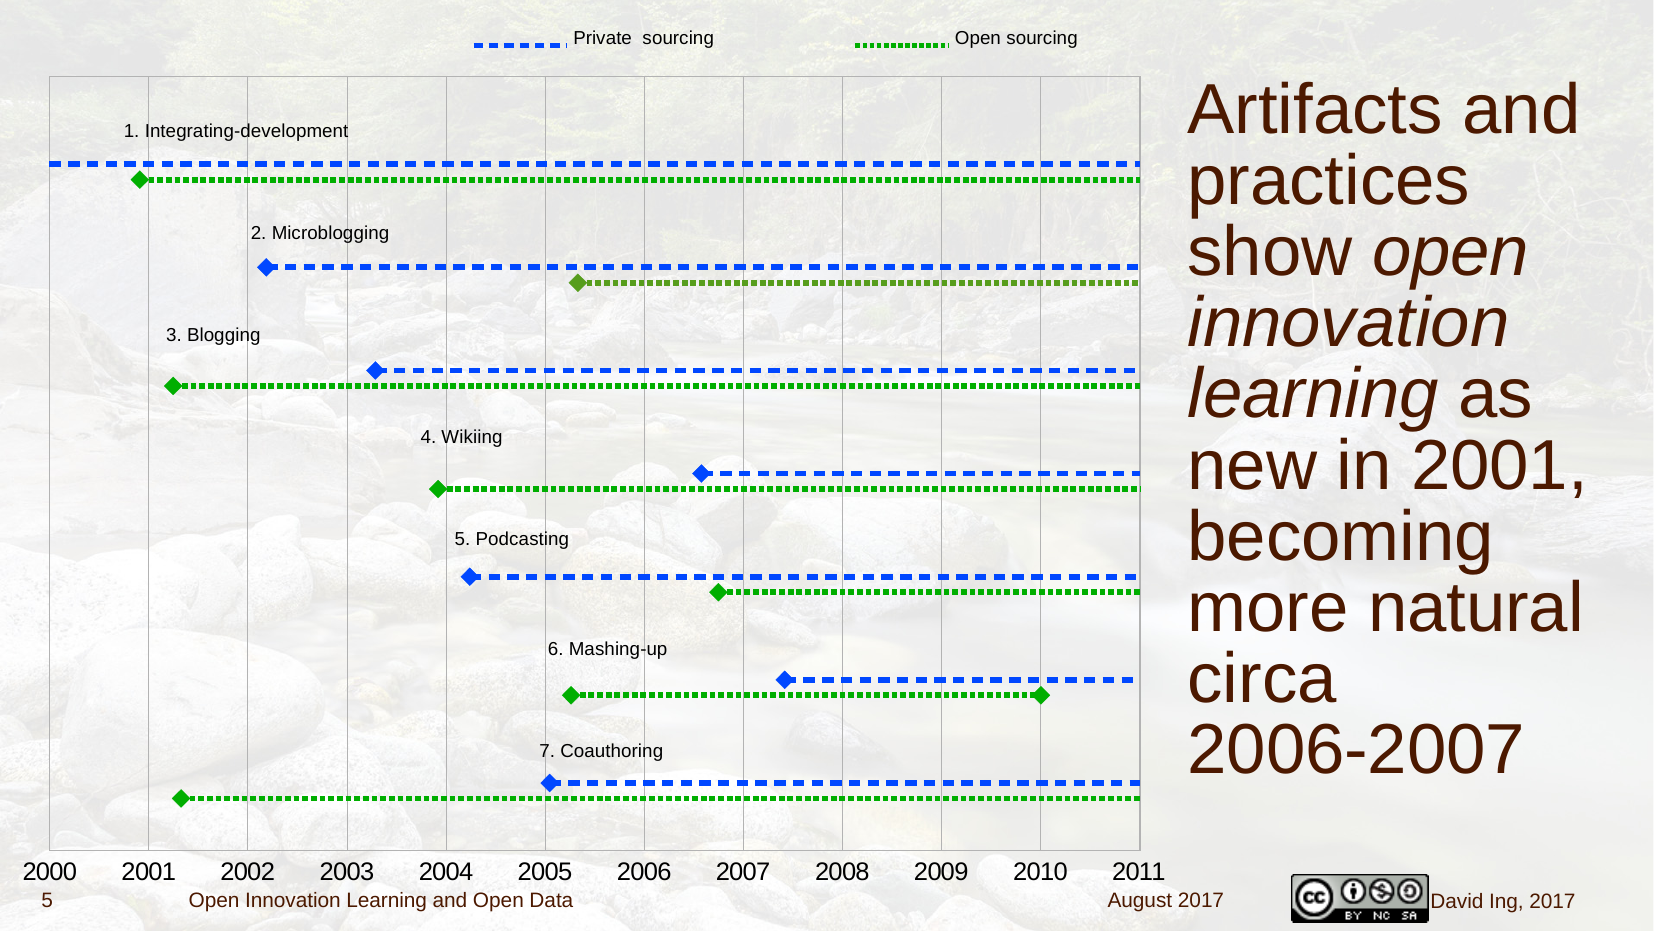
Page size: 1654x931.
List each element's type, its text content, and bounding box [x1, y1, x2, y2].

text_box 2. Microblogging [236, 215, 652, 267]
text_box Open sourcing [940, 20, 1170, 72]
text_box 6. Mashing-up [533, 631, 949, 683]
title Artifacts and practices show open innovation learning as new in 2001, becoming more natural circa 2006-2007 [1187, 76, 1613, 830]
text_box 4. Wikiing [405, 418, 822, 471]
text_box 1. Integrating-development [108, 113, 525, 166]
text_box 5. Podcasting [439, 520, 856, 573]
text_box 7. Coauthoring [524, 732, 941, 785]
text_box Private sourcing [558, 20, 814, 72]
picture [0, 0, 1654, 931]
text_box 3. Blogging [151, 317, 567, 369]
